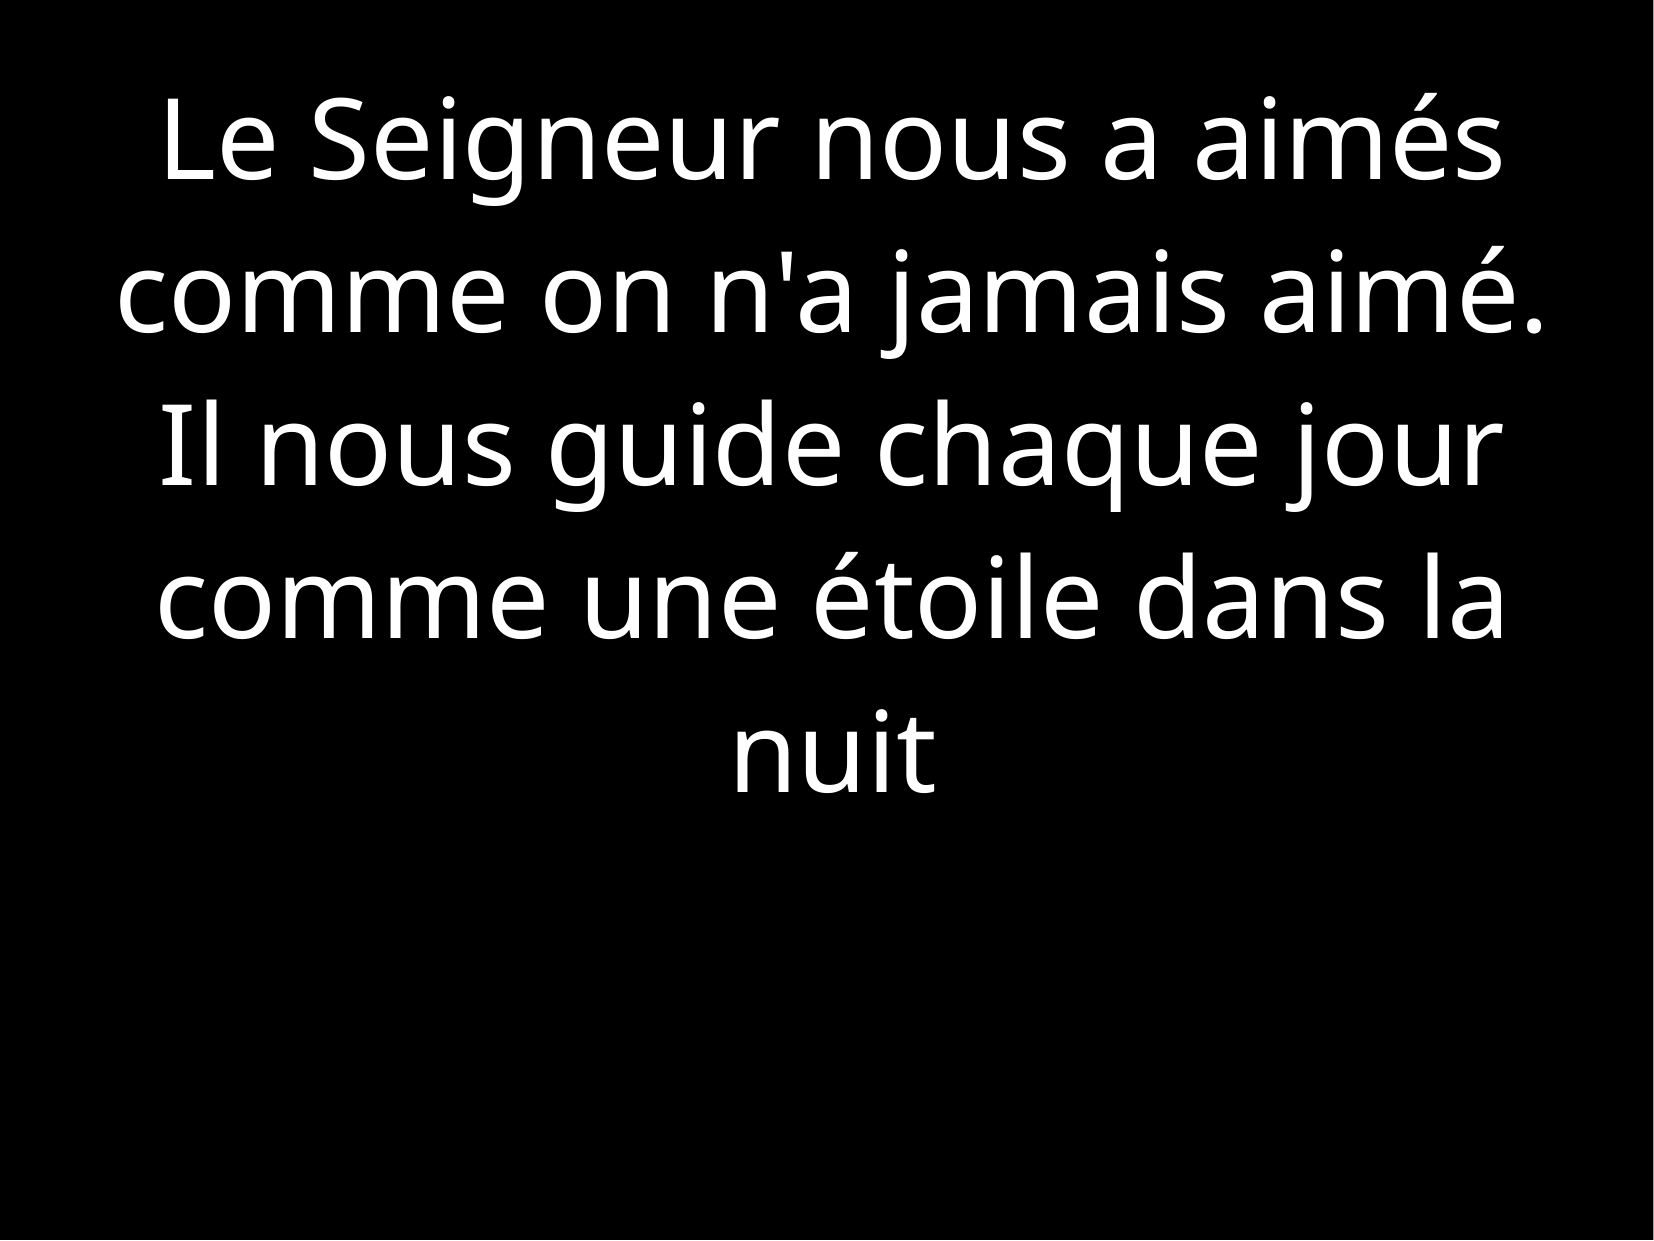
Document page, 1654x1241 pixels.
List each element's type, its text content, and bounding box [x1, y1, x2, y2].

list Le Seigneur nous a aimés comme on n'a jamais aimé. Il nous guide chaque jour comme une étoile dans la nuit [47, 59, 1619, 1241]
